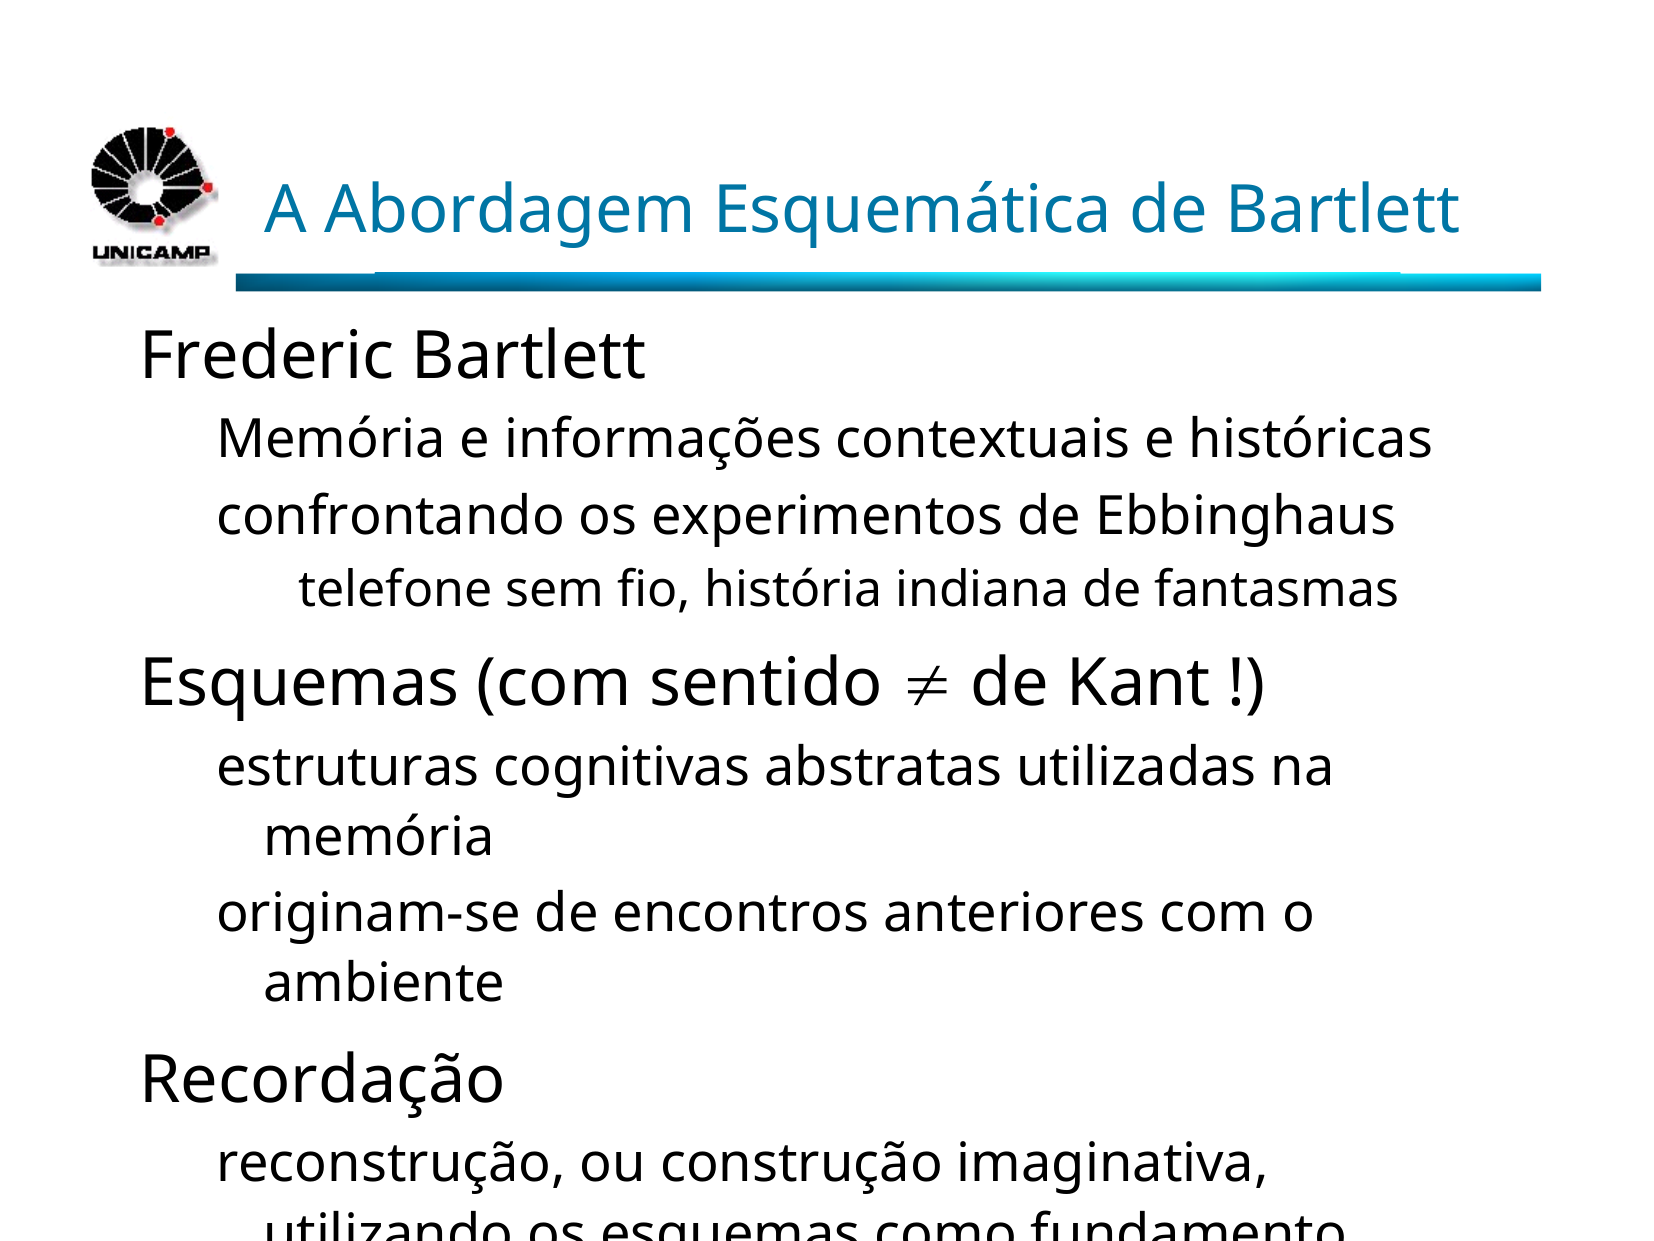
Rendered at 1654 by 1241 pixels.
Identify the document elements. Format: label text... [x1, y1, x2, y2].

list Frederic Bartlett Memória e informações contextuais e históricas confrontando os experimentos de Ebbinghaus telefone sem fio, história indiana de fantasmas Esquemas (com sentido  de Kant !) estruturas cognitivas abstratas utilizadas na memória originam-se de encontros anteriores com o ambiente Recordação reconstrução, ou construção imaginativa, utilizando os esquemas como fundamento [121, 309, 1534, 1182]
picture [125, 272, 1654, 295]
title A Abordagem Esquemática de Bartlett [264, 42, 1534, 250]
